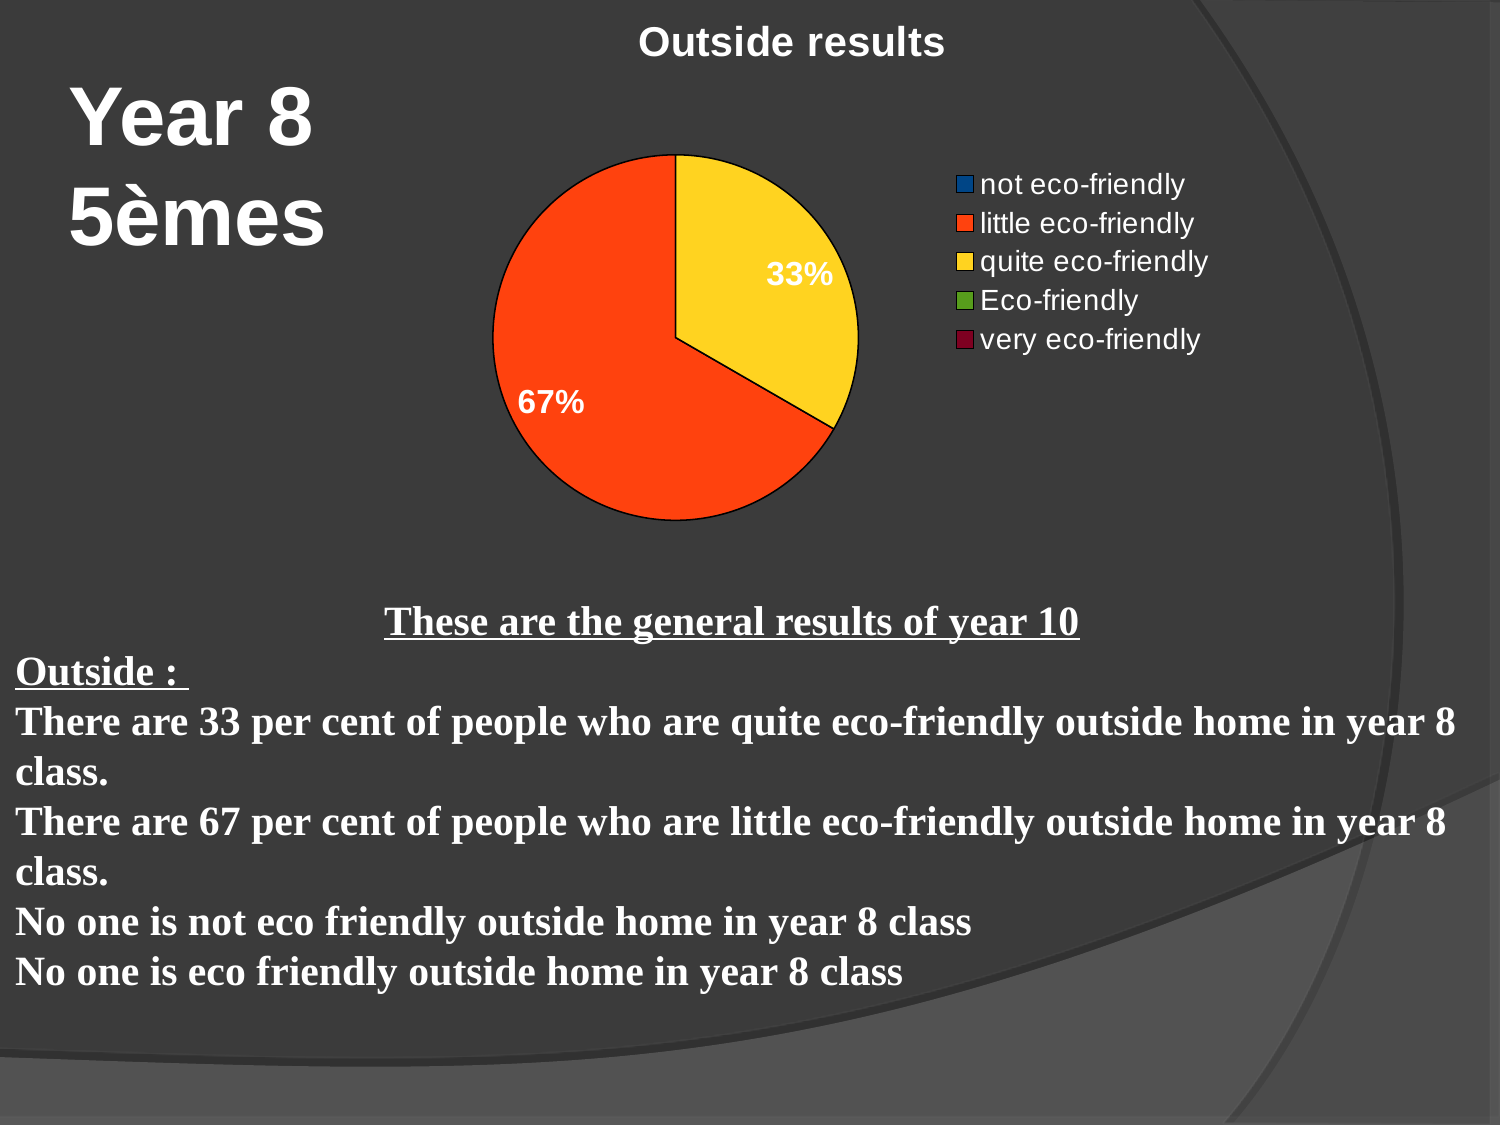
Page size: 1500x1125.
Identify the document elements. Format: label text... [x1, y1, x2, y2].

text_box These are the general results of year 10 Outside : There are 33 per cent of people who are quite eco-friendly outside home in year 8 class. There are 67 per cent of people who are little eco-friendly outside home in year 8 class. No one is not eco friendly outside home in year 8 class No one is eco friendly outside home in year 8 class [0, 586, 1500, 1051]
text_box Year 8 5èmes [53, 55, 324, 270]
chart [324, 0, 1271, 532]
